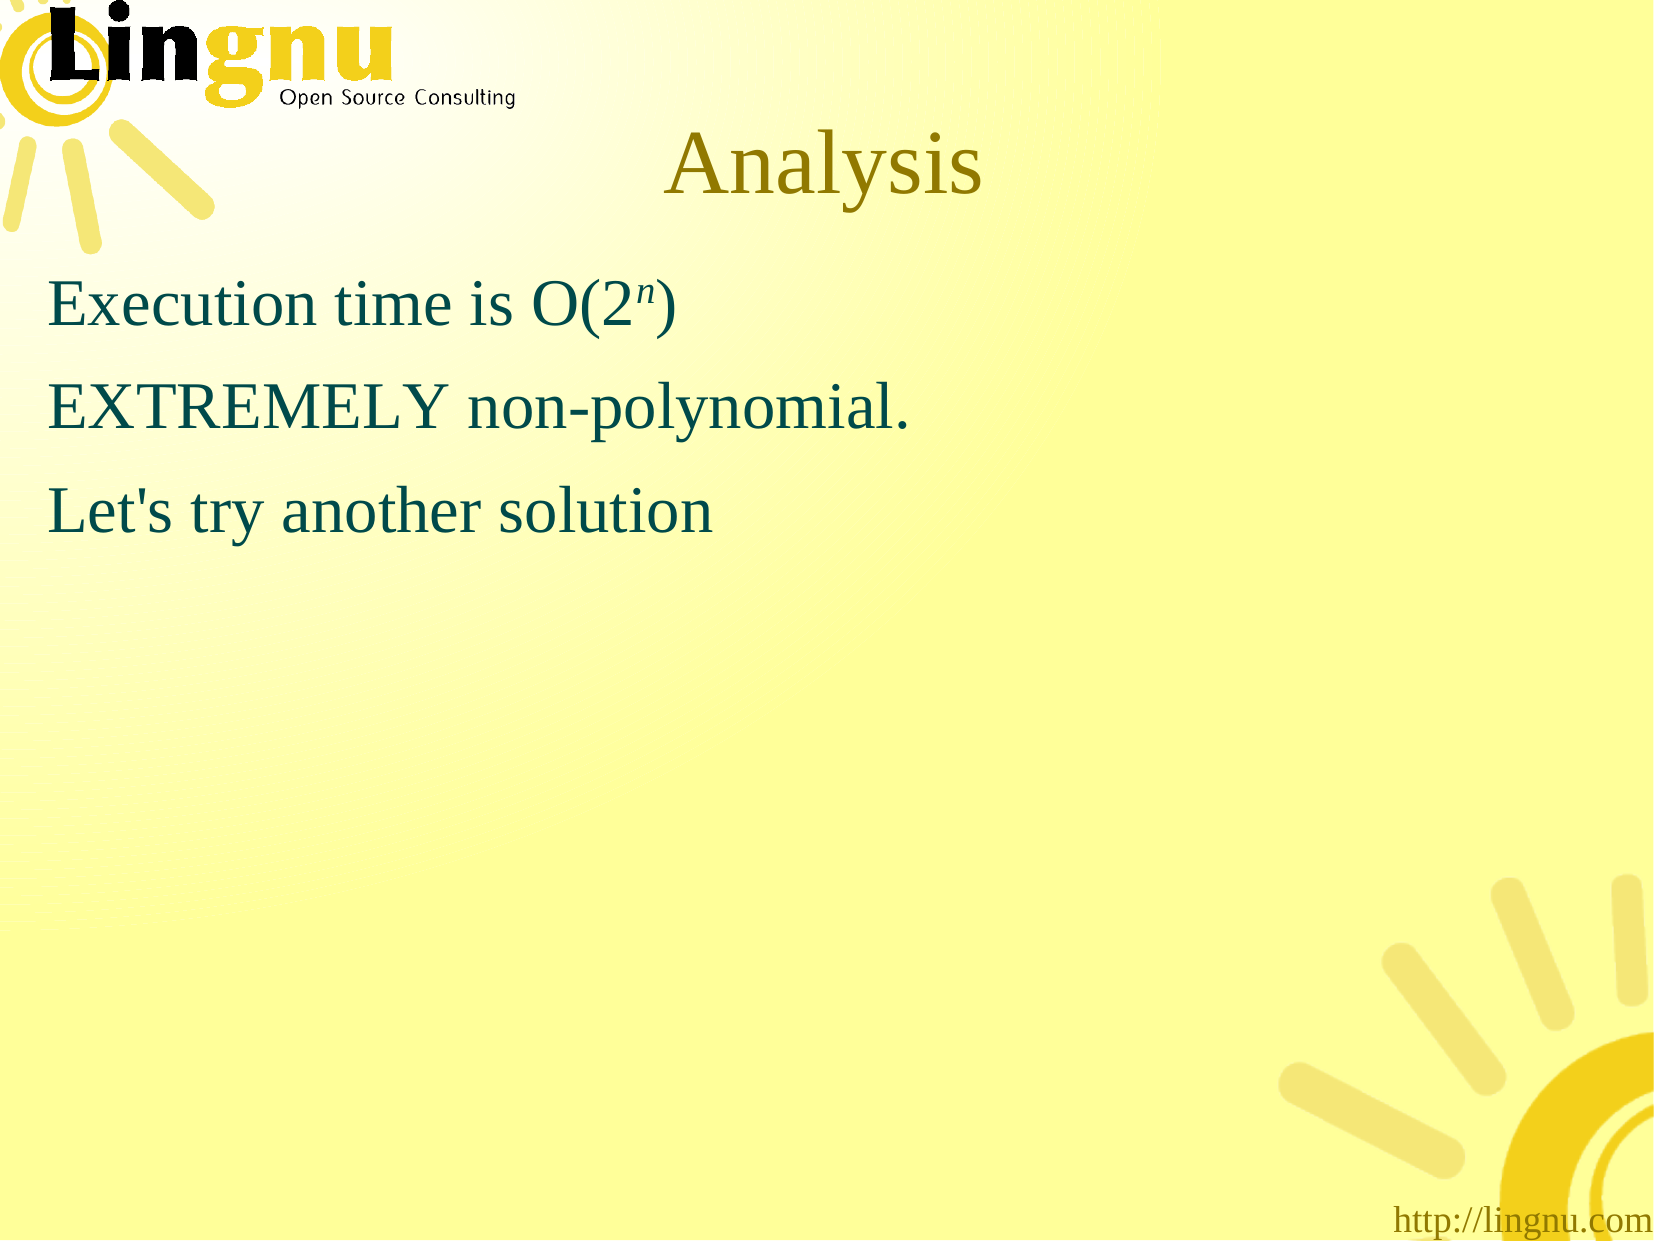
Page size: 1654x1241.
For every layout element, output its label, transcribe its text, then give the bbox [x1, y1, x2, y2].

title Analysis [118, 58, 1531, 265]
picture [0, 0, 516, 256]
list Execution time is O(2n) EXTREMELY non-polynomial. Let's try another solution [29, 265, 1625, 1211]
picture [1256, 871, 1654, 1241]
